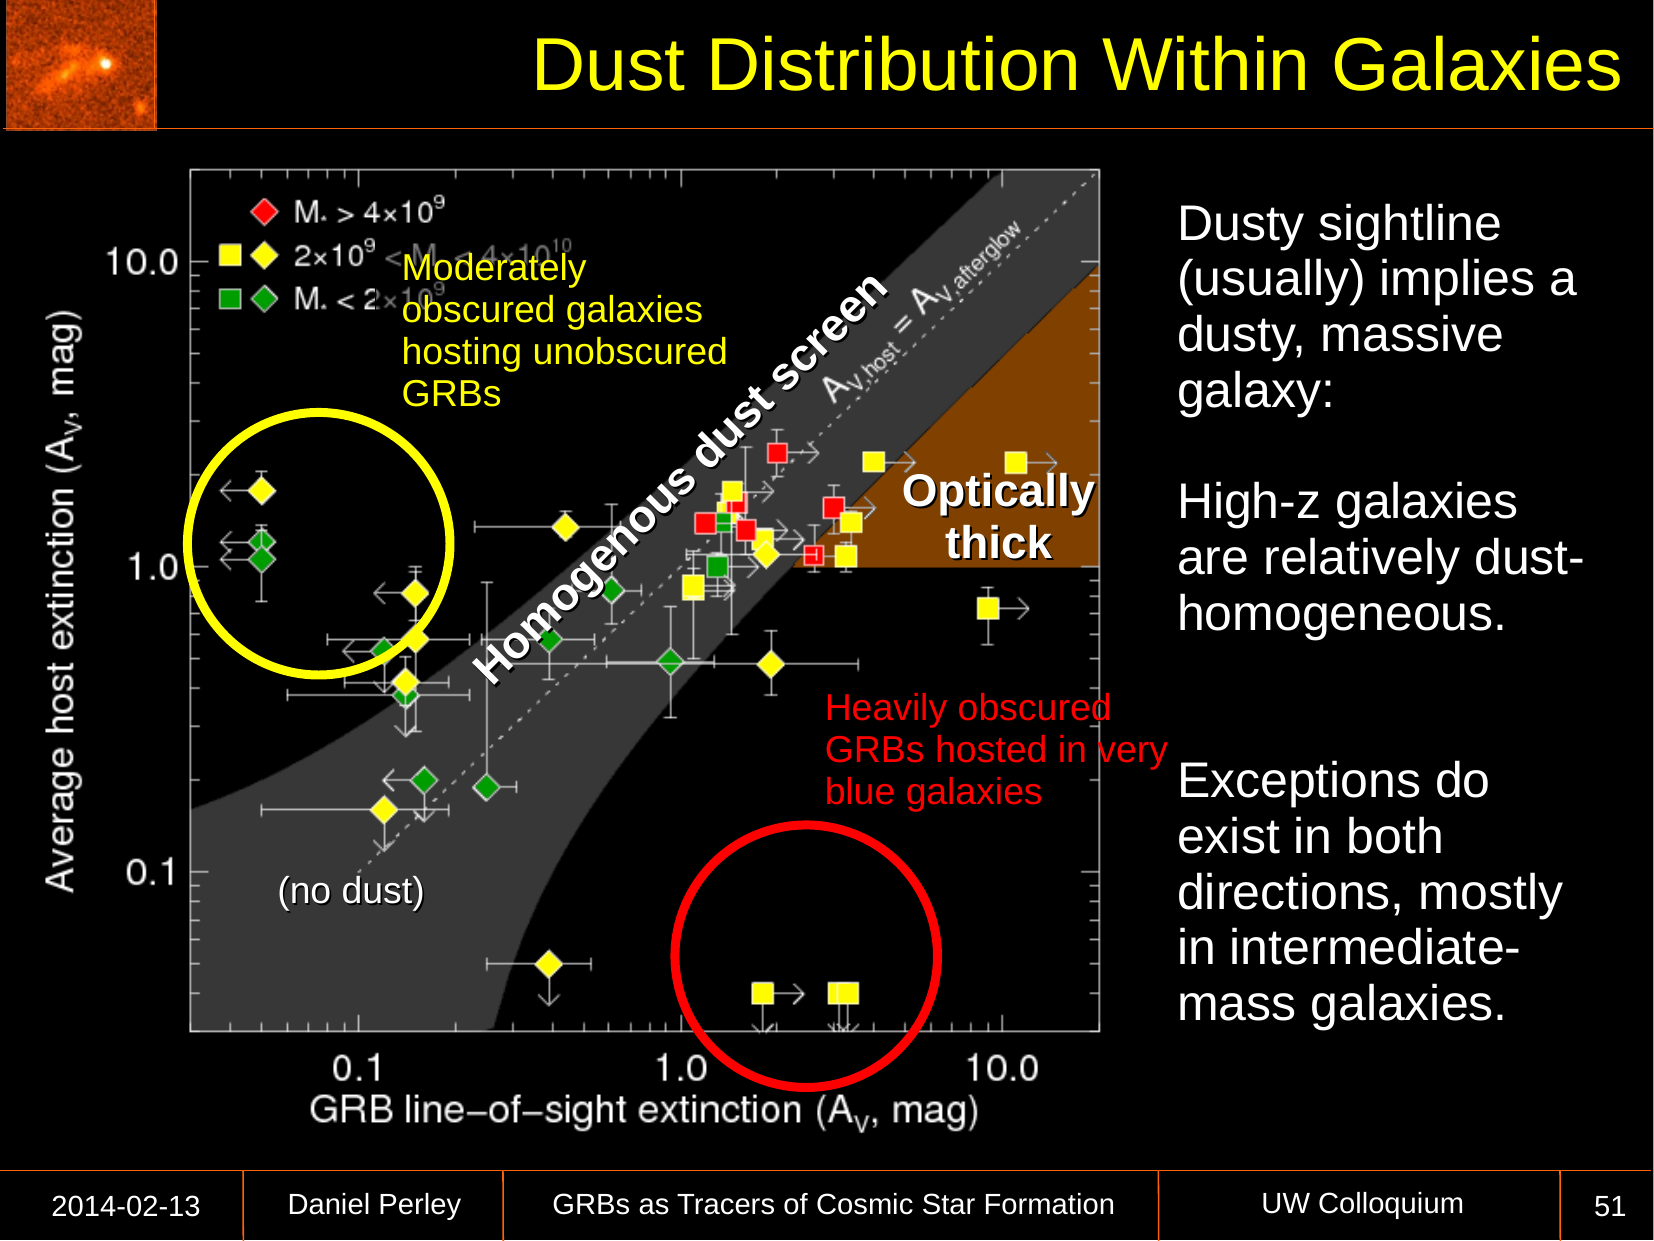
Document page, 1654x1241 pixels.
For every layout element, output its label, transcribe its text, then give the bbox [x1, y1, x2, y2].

picture [25, 138, 1130, 1147]
picture [7, 0, 154, 128]
picture [680, 830, 932, 1082]
text_box Heavily obscured GRBs hosted in very blue galaxies [809, 678, 1185, 820]
text_box (no dust) [262, 862, 488, 920]
text_box [375, 224, 601, 338]
text_box Dusty sightline (usually) implies a dusty, massive galaxy: High-z galaxies are relatively dust-homogeneous. Exceptions do exist in both directions, mostly in intermediate-mass galaxies. [1162, 187, 1613, 1039]
text_box Moderately obscured galaxies hosting unobscured GRBs [386, 238, 762, 422]
text_box Optically thick [886, 457, 1112, 576]
text_box Homogenous dust screen [447, 105, 1098, 756]
title Dust Distribution Within Galaxies [187, 21, 1624, 108]
